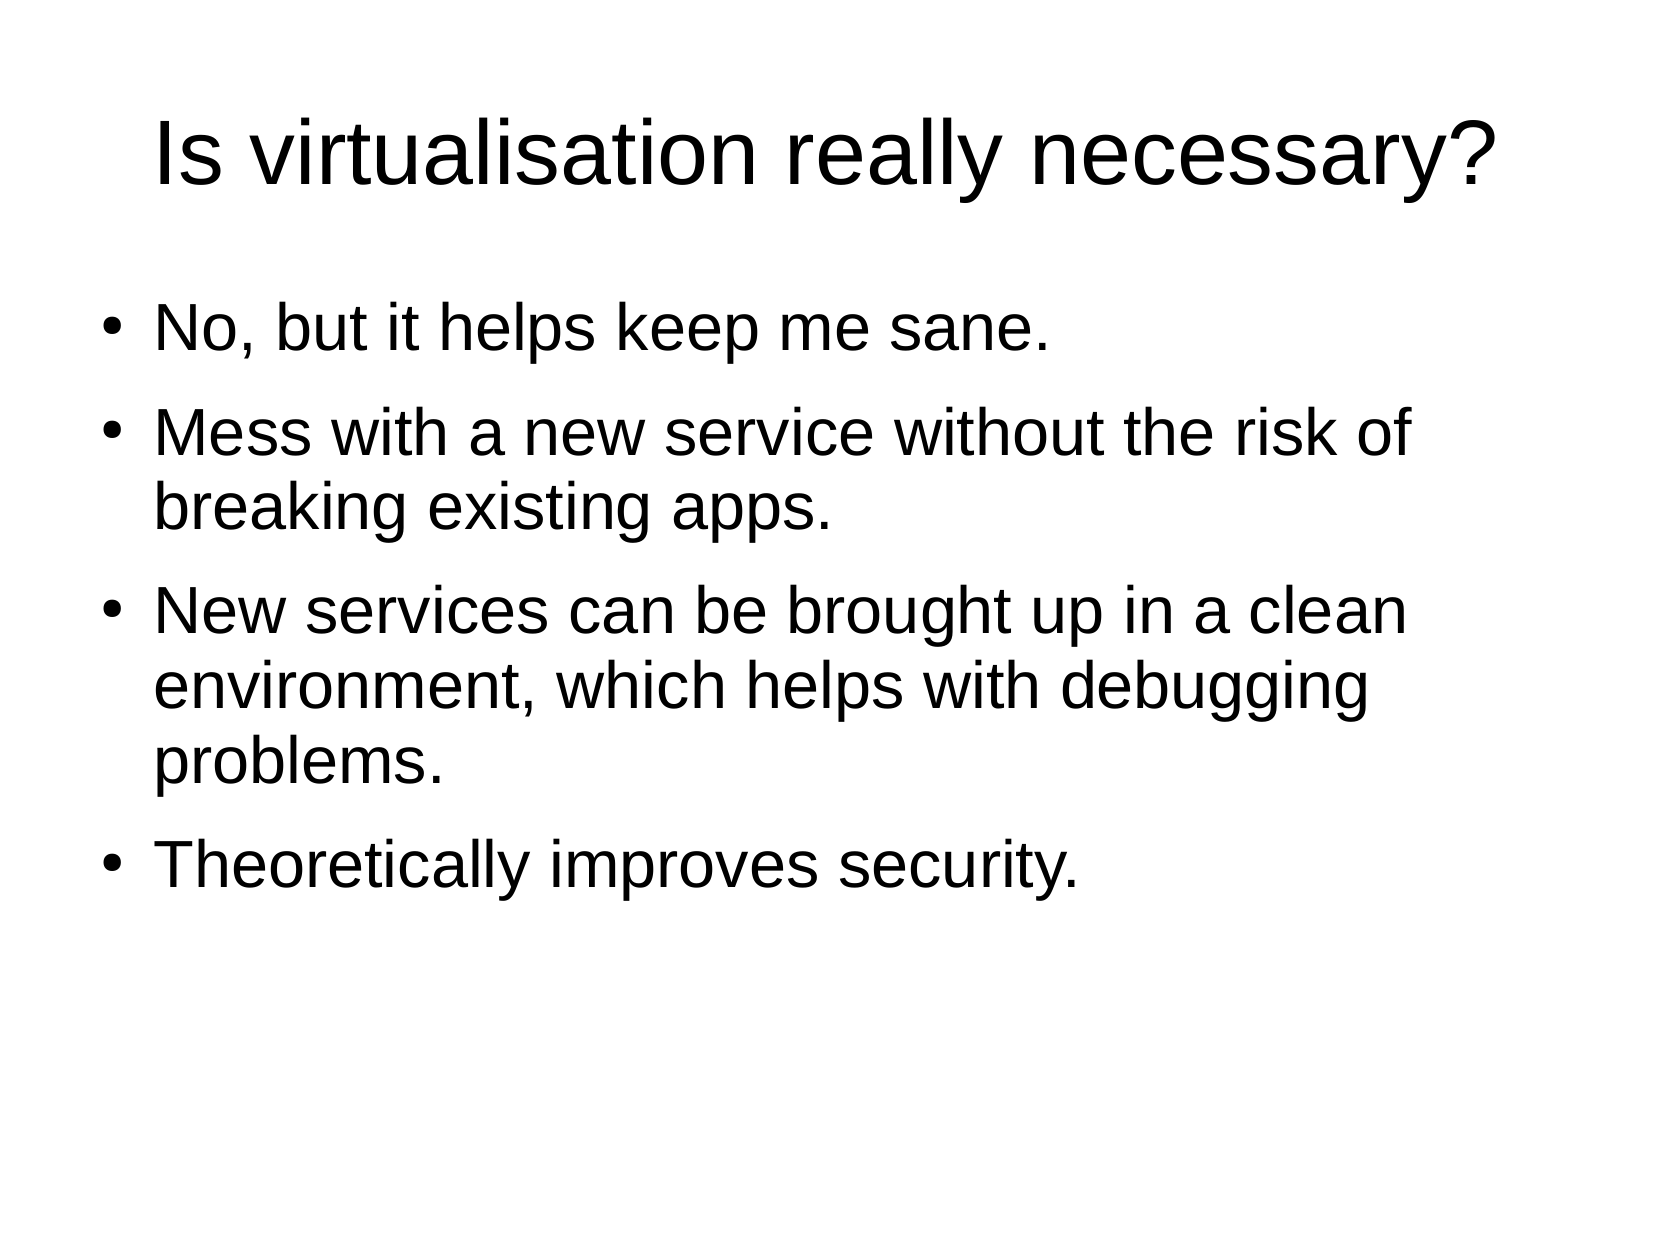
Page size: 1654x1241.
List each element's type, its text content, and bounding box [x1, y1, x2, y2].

list No, but it helps keep me sane. Mess with a new service without the risk of breaking existing apps. New services can be brought up in a clean environment, which helps with debugging problems. Theoretically improves security. [82, 290, 1538, 1010]
title Is virtualisation really necessary? [82, 49, 1571, 257]
